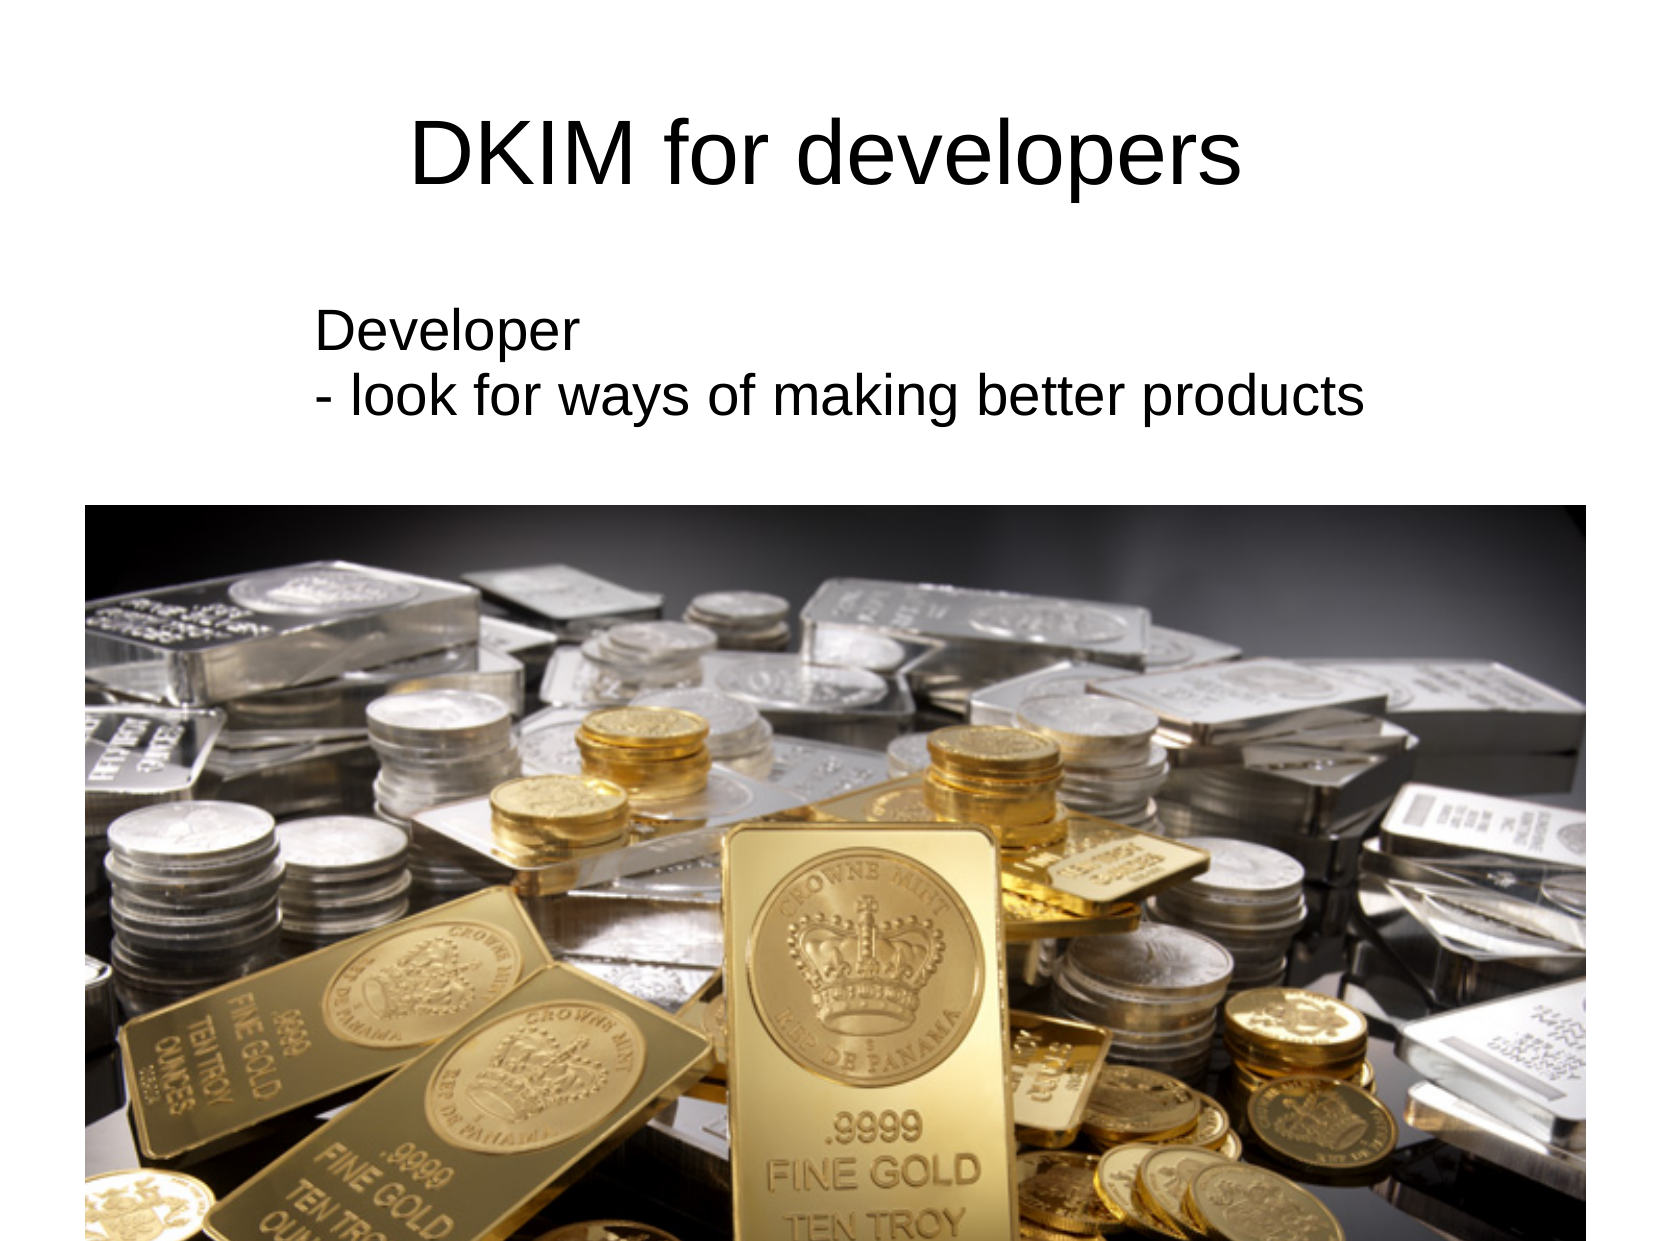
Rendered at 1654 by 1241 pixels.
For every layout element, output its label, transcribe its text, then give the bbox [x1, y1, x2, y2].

text_box Developer - look for ways of making better products [300, 225, 1463, 505]
title DKIM for developers [82, 56, 1571, 250]
picture [85, 505, 1586, 1241]
